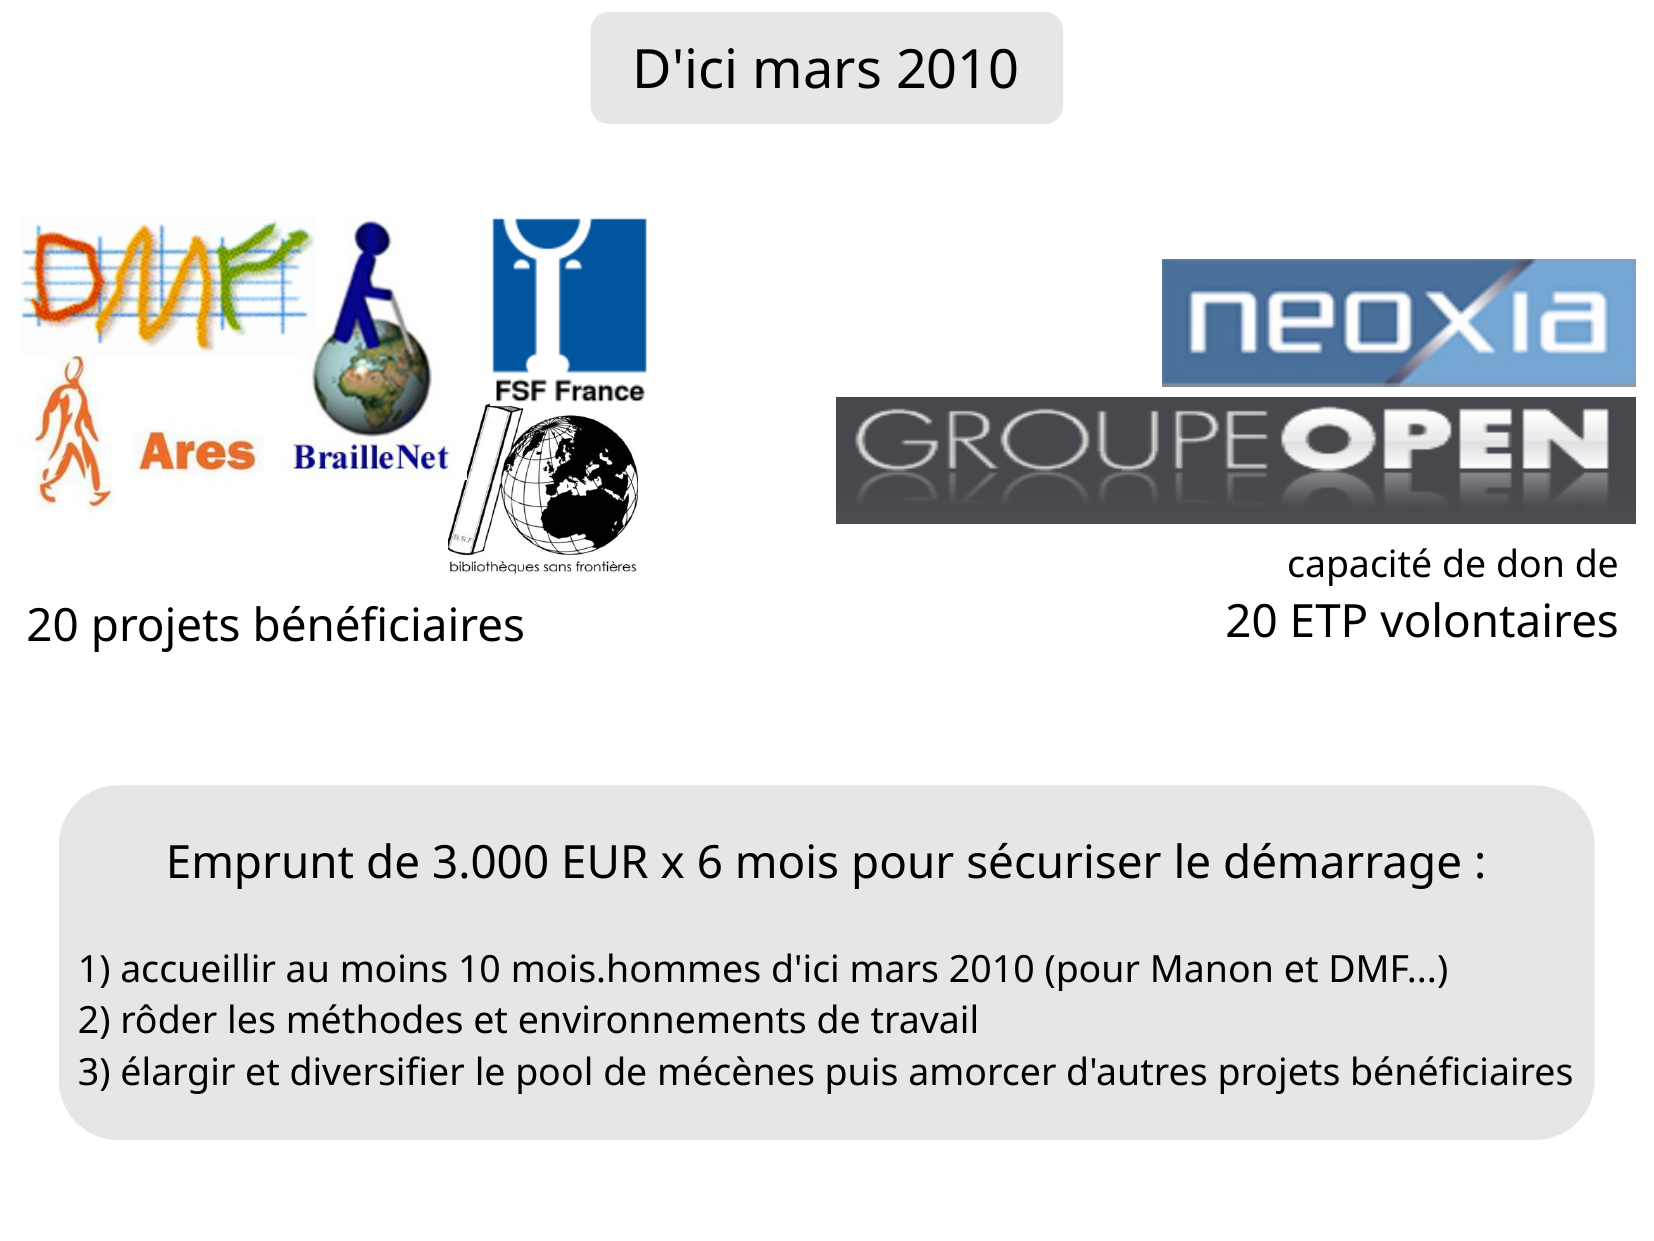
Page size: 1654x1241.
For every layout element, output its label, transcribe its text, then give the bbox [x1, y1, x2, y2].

text_box D'ici mars 2010 [590, 11, 1064, 125]
picture [836, 397, 1636, 525]
picture [0, 216, 650, 591]
text_box Emprunt de 3.000 EUR x 6 mois pour sécuriser le démarrage : 1) accueillir au moins 10 mois.hommes d'ici mars 2010 (pour Manon et DMF...) 2) rôder les méthodes et environnements de travail 3) élargir et diversifier le pool de mécènes puis amorcer d'autres projets bénéficiaires [59, 785, 1595, 1140]
picture [1162, 259, 1636, 387]
text_box capacité de don de 20 ETP volontaires [1210, 529, 1629, 645]
text_box 20 projets bénéficiaires [11, 584, 534, 655]
